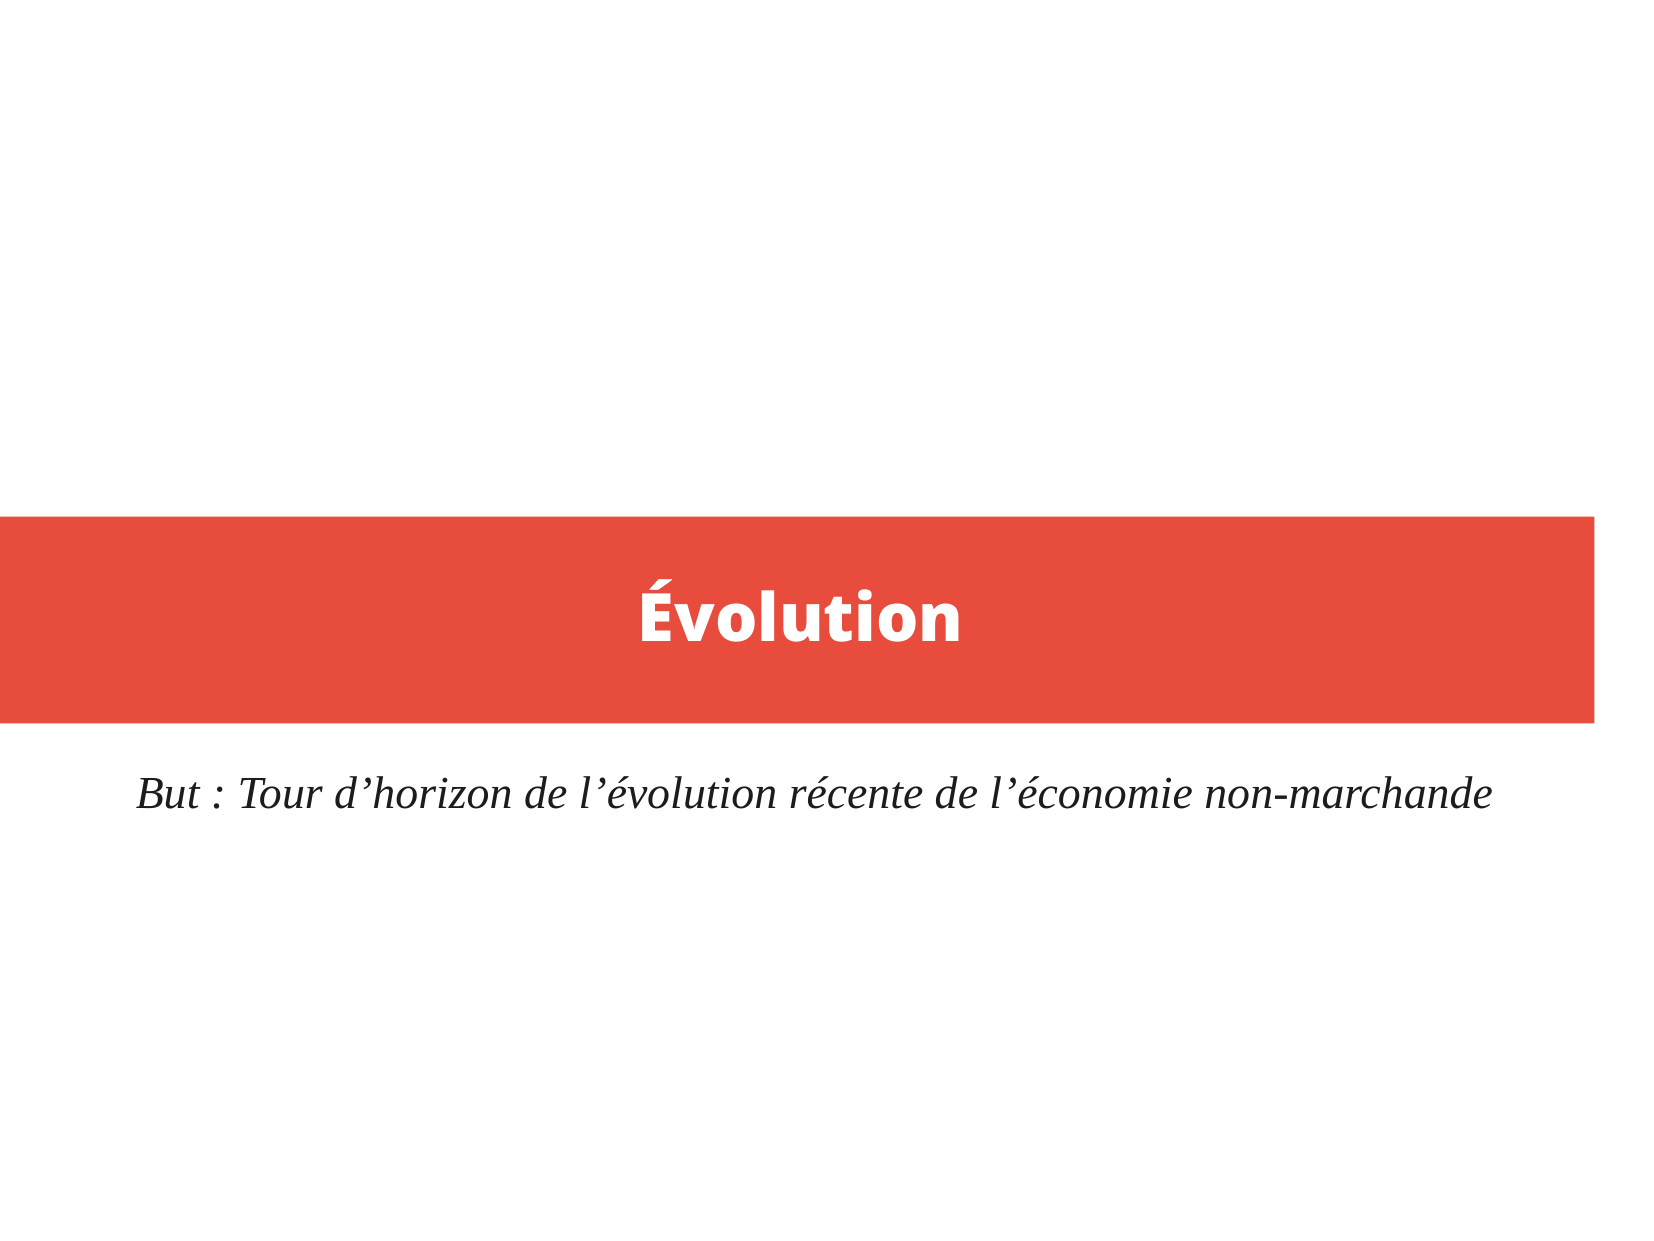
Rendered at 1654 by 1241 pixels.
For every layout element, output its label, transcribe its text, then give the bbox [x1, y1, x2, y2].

title Évolution [637, 566, 1016, 662]
list But : Tour d’horizon de l’évolution récente de l’économie non-marchande [88, 767, 1595, 1182]
